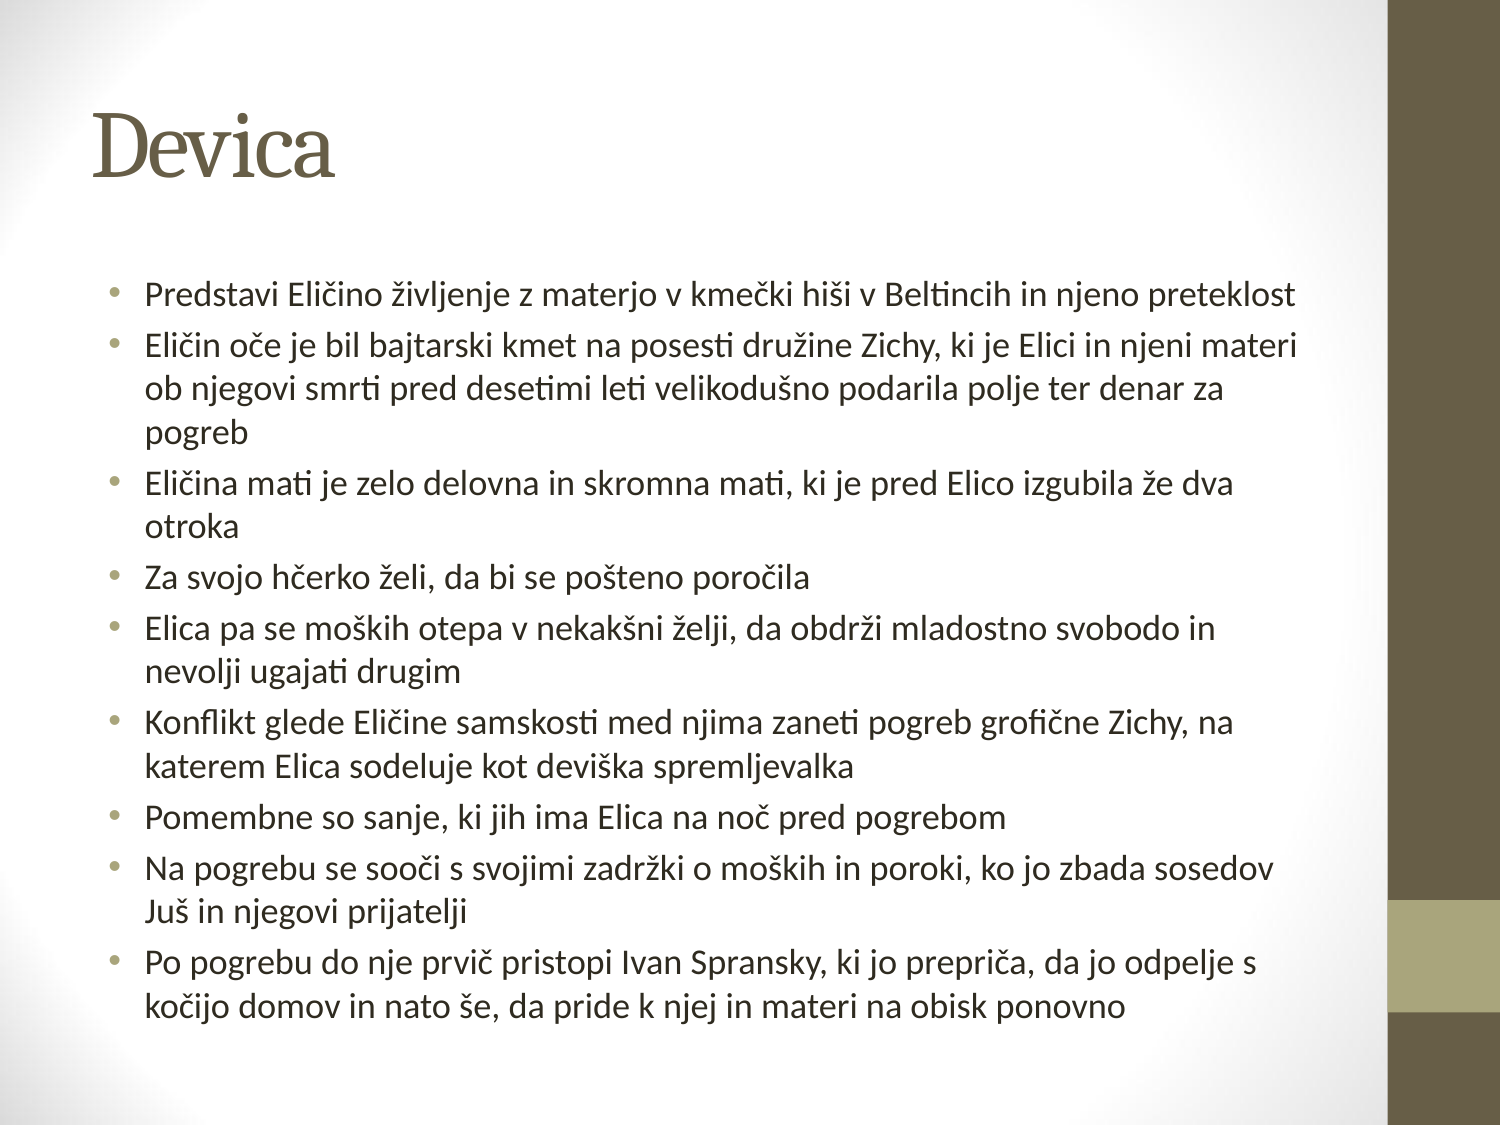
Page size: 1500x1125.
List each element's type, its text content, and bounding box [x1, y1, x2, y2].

title Devica [75, 45, 1325, 233]
list Predstavi Eličino življenje z materjo v kmečki hiši v Beltincih in njeno preteklost Eličin oče je bil bajtarski kmet na posesti družine Zichy, ki je Elici in njeni materi ob njegovi smrti pred desetimi leti velikodušno podarila polje ter denar za pogreb Eličina mati je zelo delovna in skromna mati, ki je pred Elico izgubila že dva otroka Za svojo hčerko želi, da bi se pošteno poročila Elica pa se moških otepa v nekakšni želji, da obdrži mladostno svobodo in nevolji ugajati drugim Konflikt glede Eličine samskosti med njima zaneti pogreb grofične Zichy, na katerem Elica sodeluje kot deviška spremljevalka Pomembne so sanje, ki jih ima Elica na noč pred pogrebom Na pogrebu se sooči s svojimi zadržki o moških in poroki, ko jo zbada sosedov Juš in njegovi prijatelji Po pogrebu do nje prvič pristopi Ivan Spransky, ki jo prepriča, da jo odpelje s kočijo domov in nato še, da pride k njej in materi na obisk ponovno [75, 262, 1325, 1050]
picture [0, 0, 1387, 1125]
